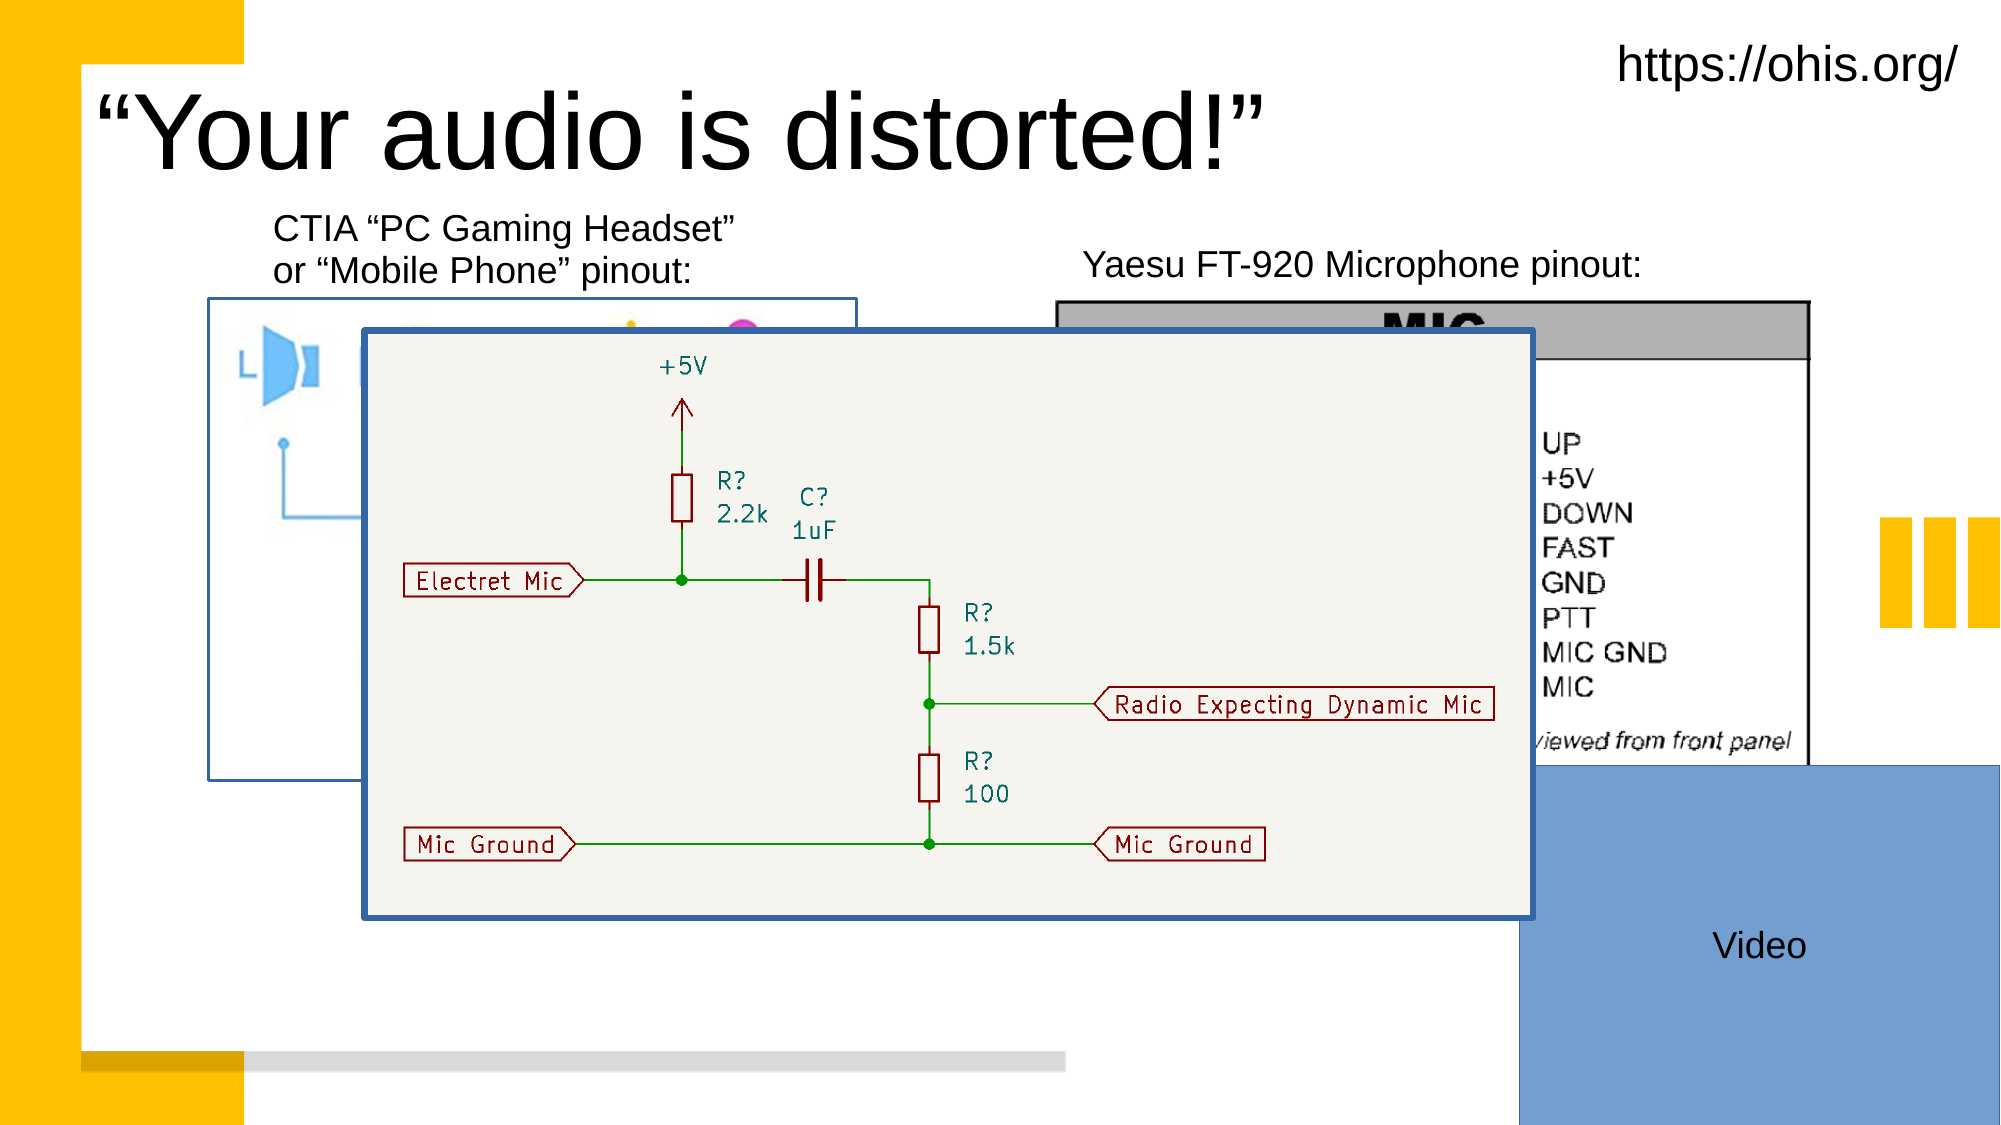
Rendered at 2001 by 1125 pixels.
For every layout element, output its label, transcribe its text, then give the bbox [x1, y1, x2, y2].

text_box [0, 0, 2000, 1125]
picture [367, 333, 1531, 916]
text_box “Your audio is distorted!” [81, 64, 1921, 201]
text_box https://ohis.org/ [1590, 29, 1974, 105]
text_box CTIA “PC Gaming Headset” or “Mobile Phone” pinout: [258, 200, 751, 299]
text_box Yaesu FT-920 Microphone pinout: [1067, 236, 1658, 294]
picture [1050, 293, 1811, 766]
picture [210, 299, 855, 779]
text_box Video [1519, 765, 2000, 1125]
